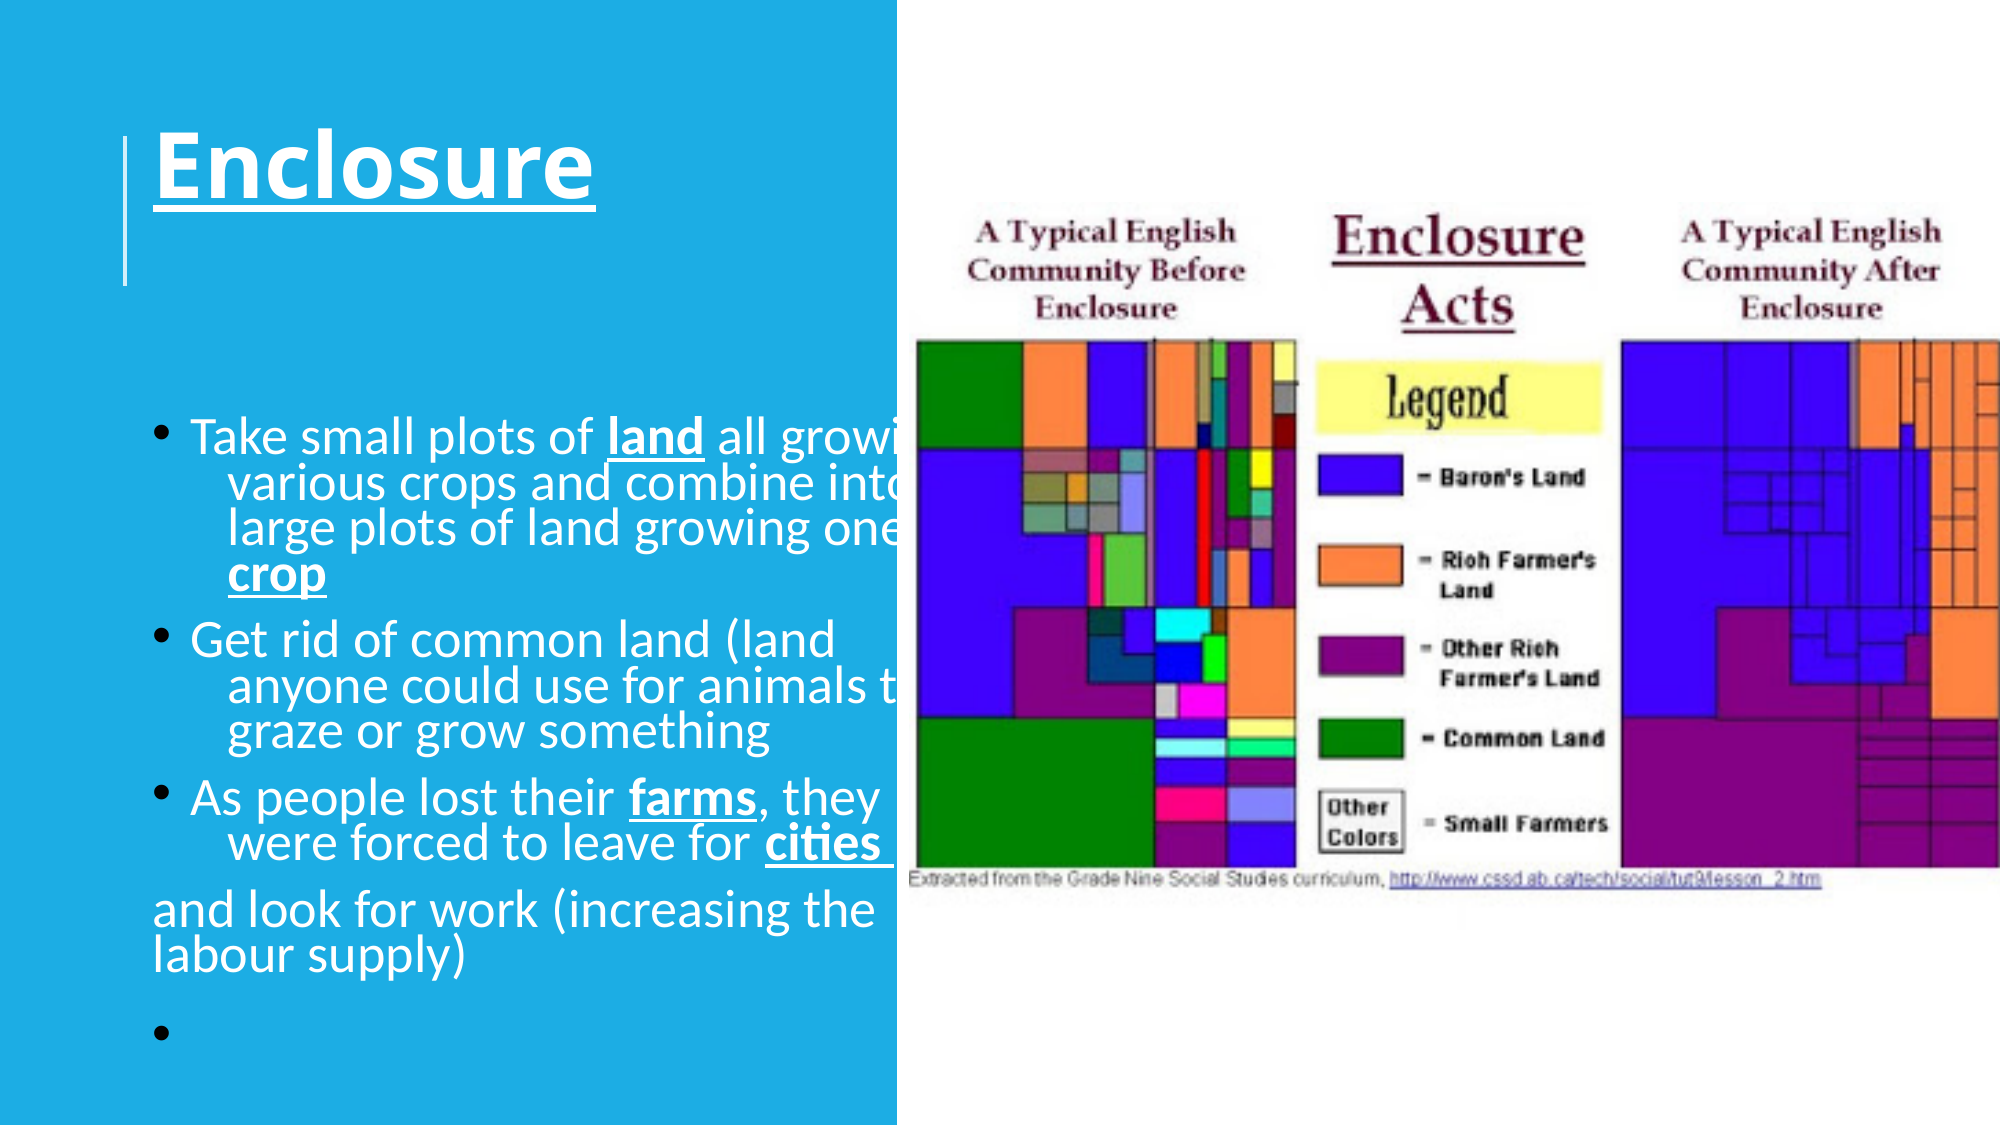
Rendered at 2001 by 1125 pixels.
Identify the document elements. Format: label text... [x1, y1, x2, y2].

title Enclosure [137, 59, 1863, 278]
text_box [0, 0, 897, 1125]
list Take small plots of land all growing various crops and combine into large plots of land growing one crop Get rid of common land (land anyone could use for animals to graze or grow something As people lost their farms, they were forced to leave for cities and look for work (increasing the labour supply) [137, 410, 984, 1016]
picture [909, 202, 2000, 943]
